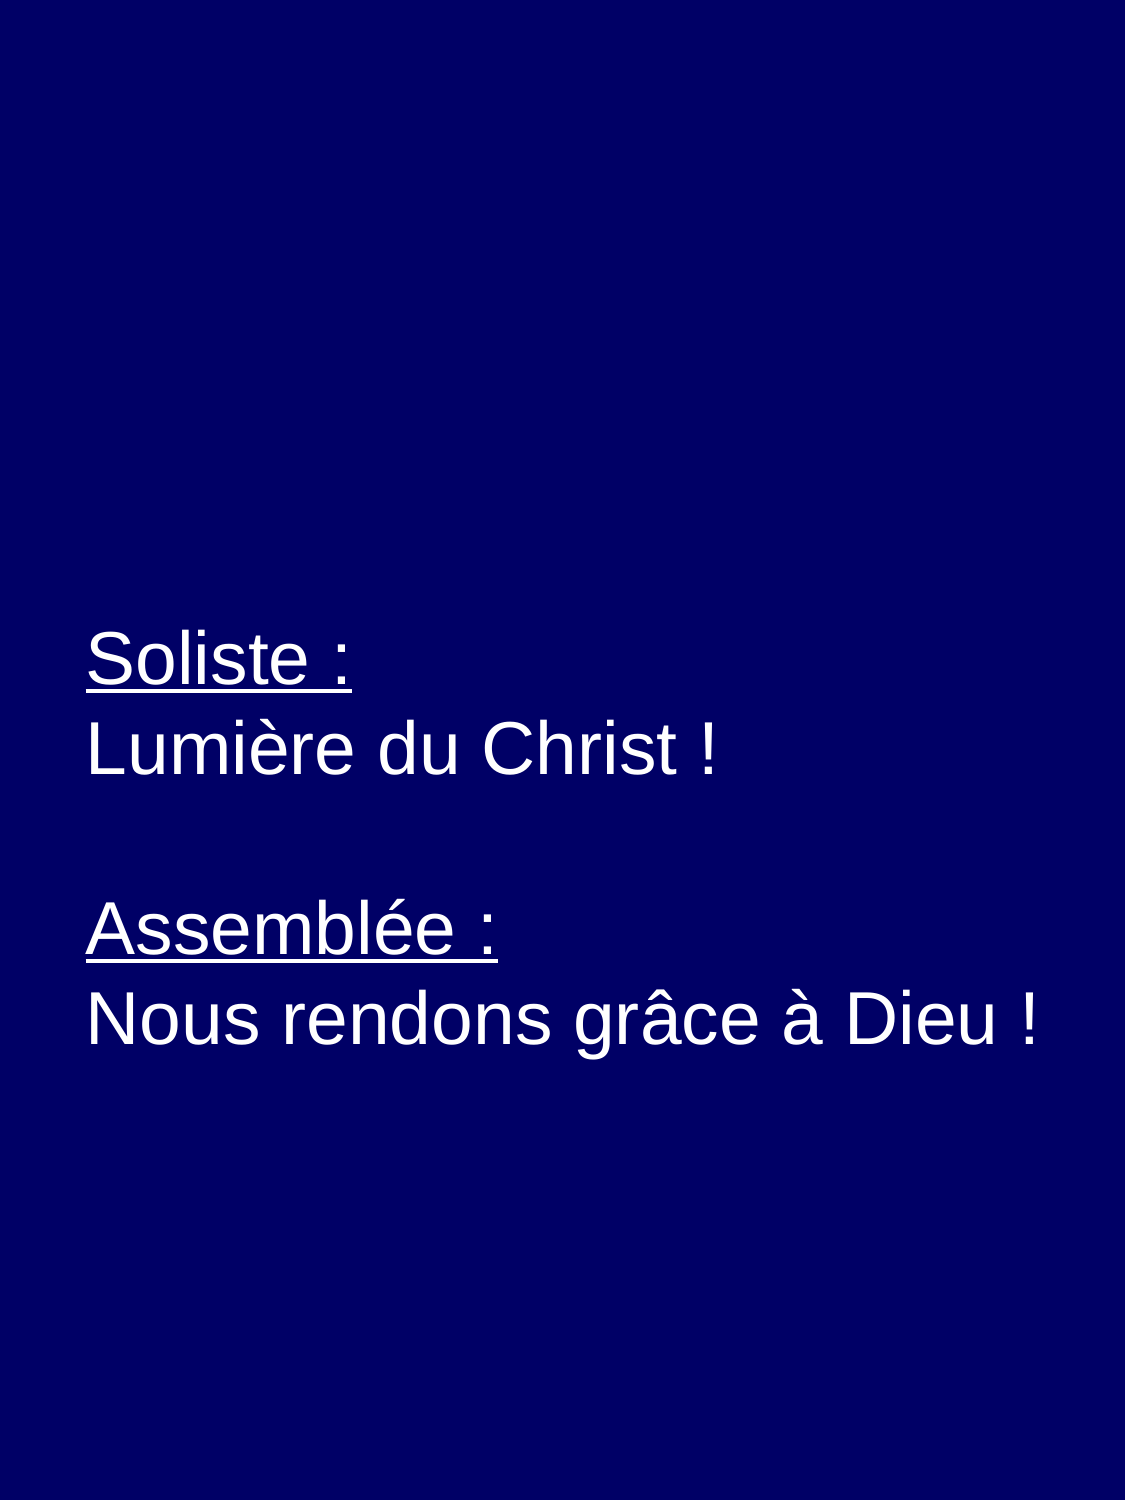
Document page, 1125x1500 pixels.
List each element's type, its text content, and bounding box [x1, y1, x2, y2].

text_box Soliste : Lumière du Christ ! Assemblée : Nous rendons grâce à Dieu ! [70, 602, 1075, 1035]
